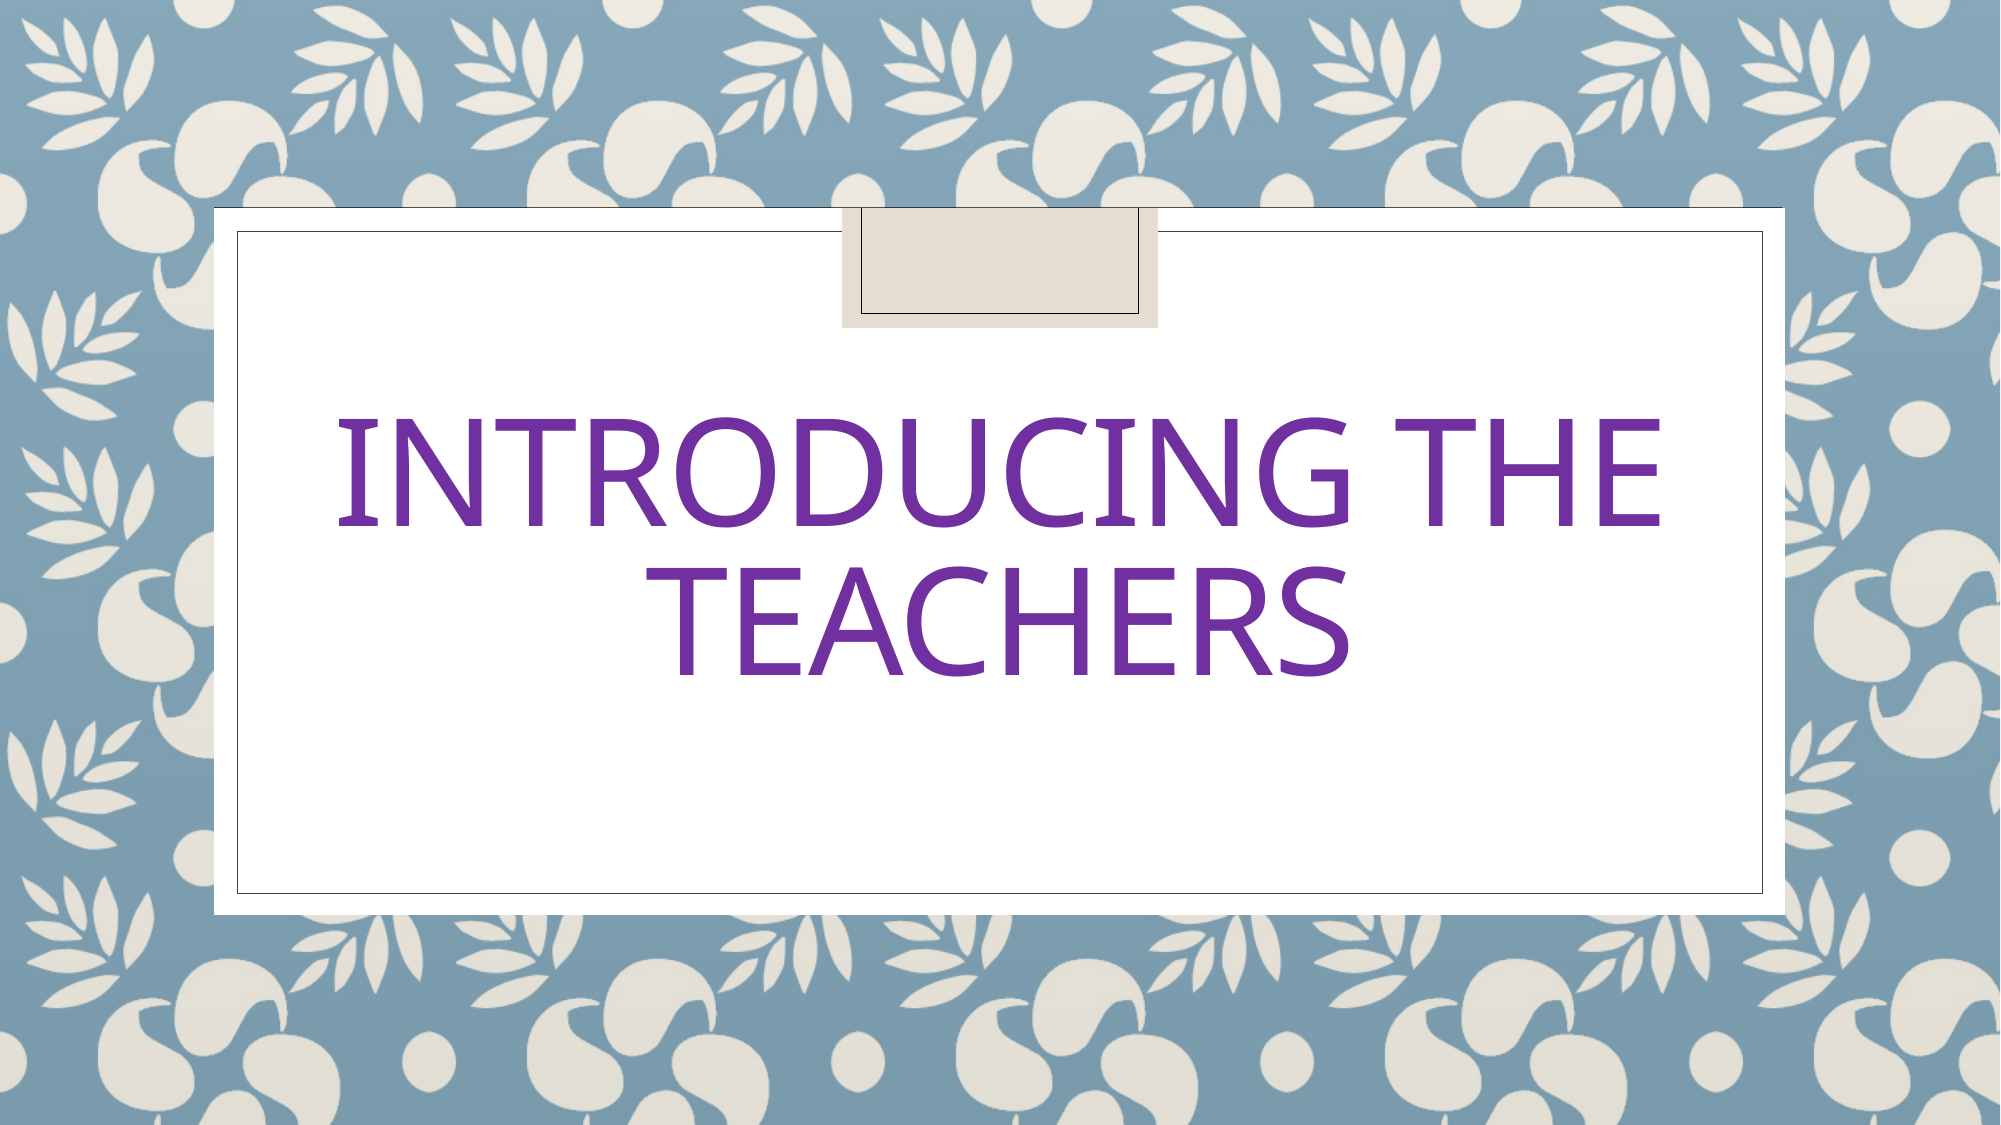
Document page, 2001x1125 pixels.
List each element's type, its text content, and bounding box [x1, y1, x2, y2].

title Introducing the teachers [256, 343, 1745, 769]
